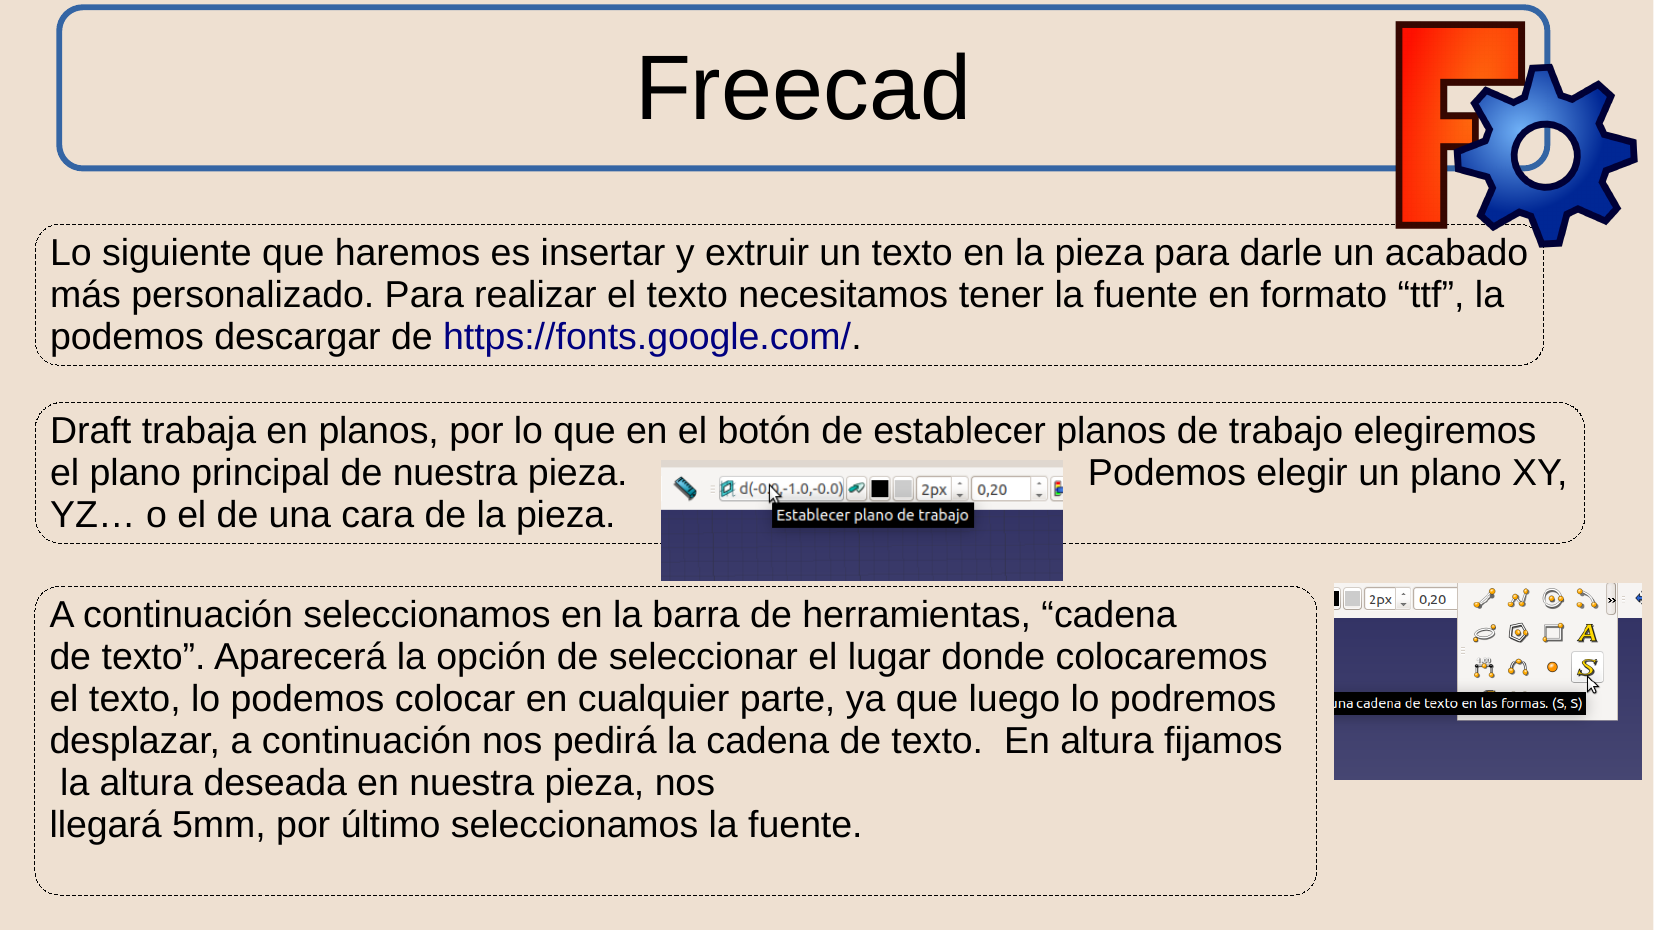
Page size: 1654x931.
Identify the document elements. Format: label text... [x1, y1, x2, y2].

text_box Lo siguiente que haremos es insertar y extruir un texto en la pieza para darle un acabado más personalizado. Para realizar el texto necesitamos tener la fuente en formato “ttf”, la podemos descargar de https://fonts.google.com/. [35, 224, 1544, 366]
text_box A continuación seleccionamos en la barra de herramientas, “cadena de texto”. Aparecerá la opción de seleccionar el lugar donde colocaremos el texto, lo podemos colocar en cualquier parte, ya que luego lo podremos desplazar, a continuación nos pedirá la cadena de texto. En altura fijamos la altura deseada en nuestra pieza, nos llegará 5mm, por último seleccionamos la fuente. [34, 586, 1317, 896]
title Freecad [59, 7, 1381, 169]
picture [1334, 583, 1642, 780]
picture [661, 460, 1063, 582]
picture [1381, 0, 1654, 271]
text_box Draft trabaja en planos, por lo que en el botón de establecer planos de trabajo elegiremos el plano principal de nuestra pieza. Podemos elegir un plano XY, YZ… o el de una cara de la pieza. [35, 402, 1585, 544]
